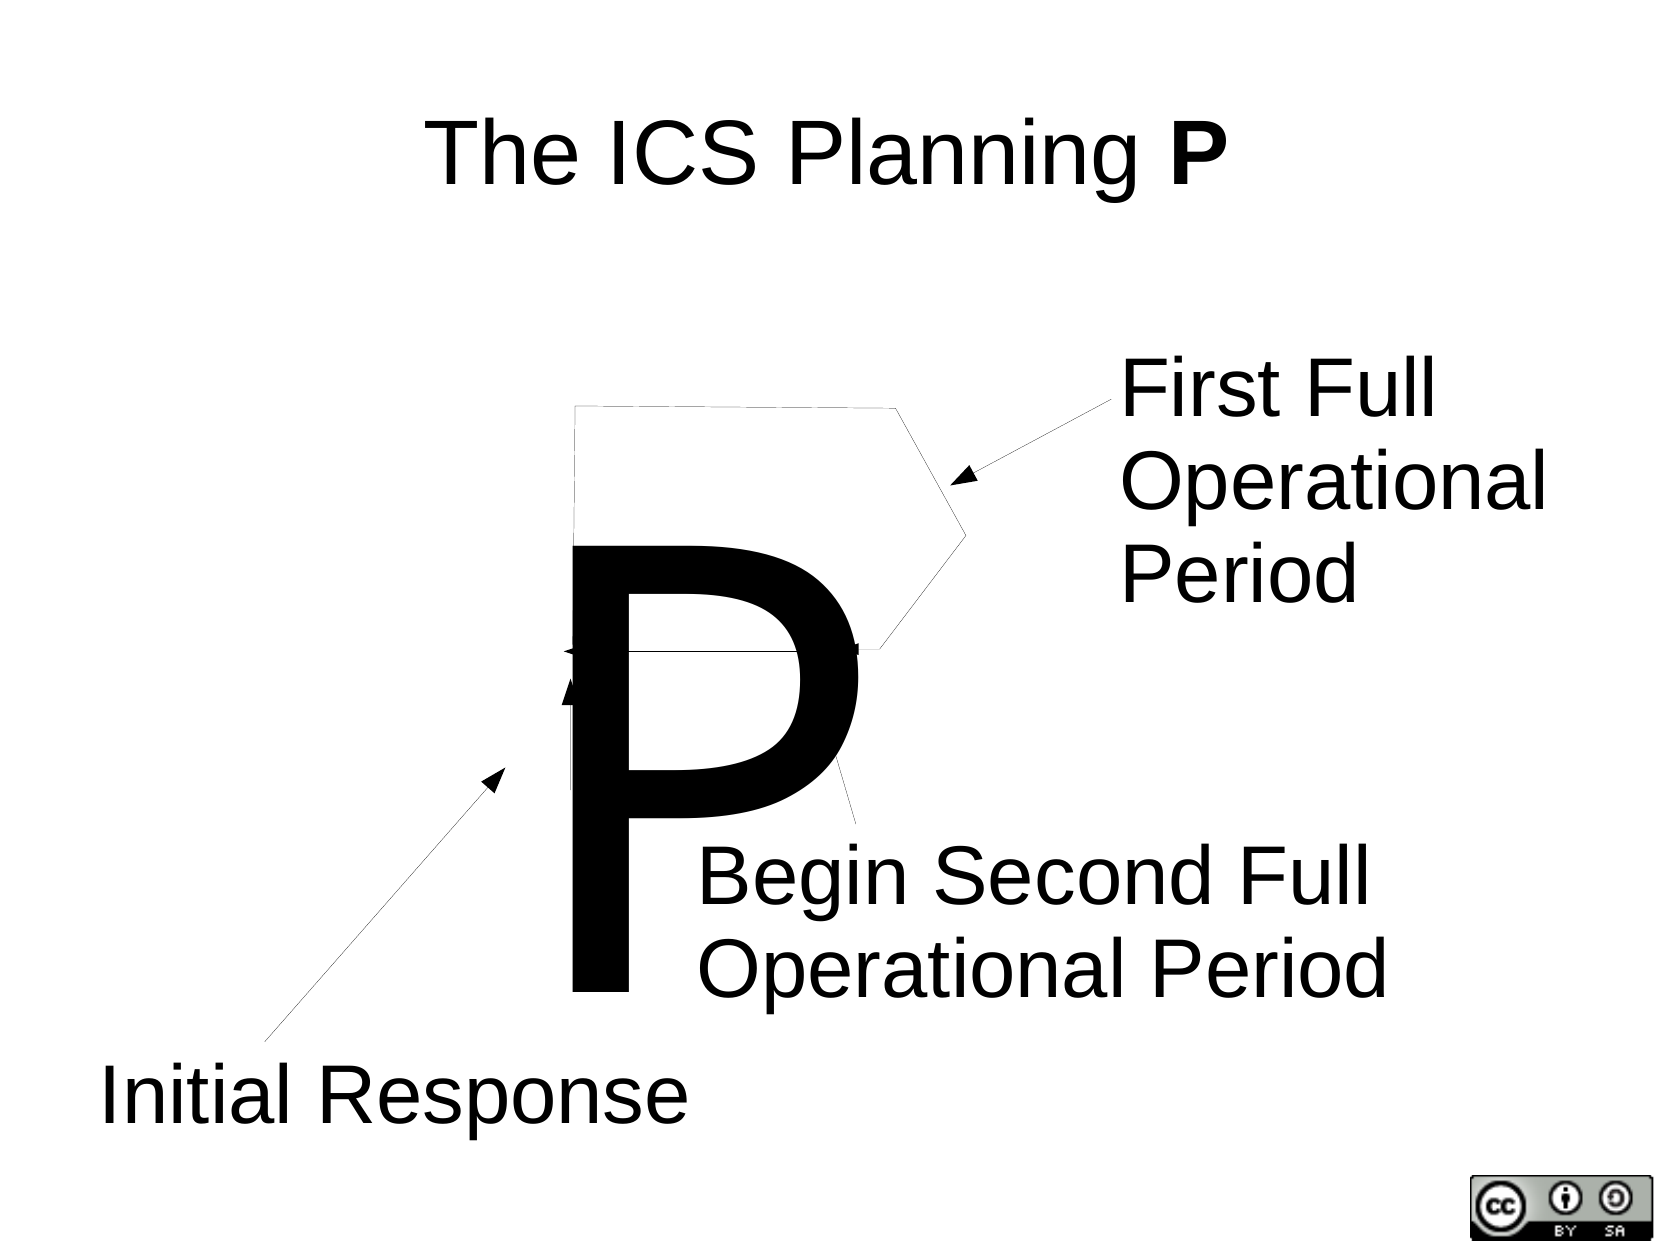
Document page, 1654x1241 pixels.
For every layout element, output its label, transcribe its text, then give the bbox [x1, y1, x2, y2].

picture [1470, 1175, 1654, 1241]
text_box First Full Operational Period [1104, 292, 1630, 641]
title The ICS Planning P [82, 49, 1571, 257]
text_box Initial Response [84, 1040, 707, 1149]
text_box Begin Second Full Operational Period [681, 821, 1411, 1023]
text_box P [497, 317, 1034, 980]
